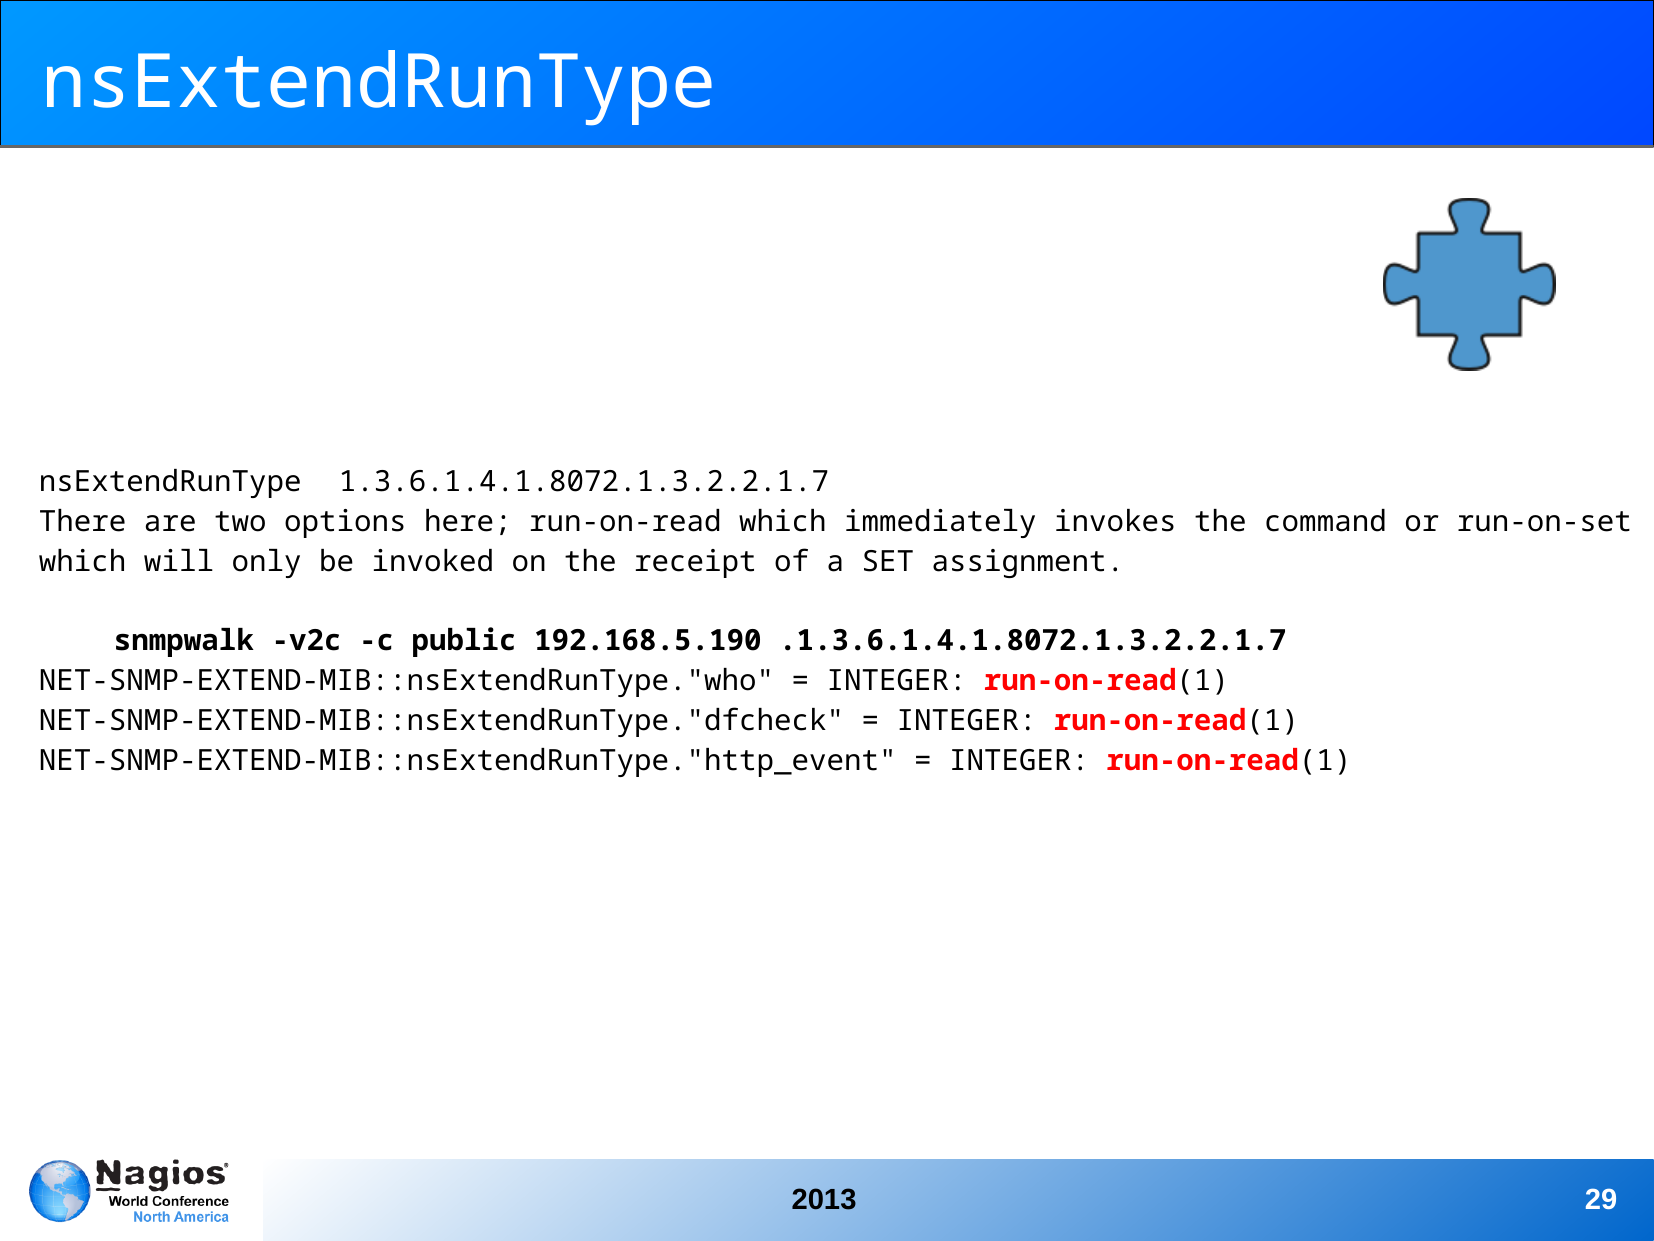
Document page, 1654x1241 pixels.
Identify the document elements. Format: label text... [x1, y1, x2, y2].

subtitle nsExtendRunType 1.3.6.1.4.1.8072.1.3.2.2.1.7 There are two options here; run-on-read which immediately invokes the command or run-on-set which will only be invoked on the receipt of a SET assignment. snmpwalk -v2c -c public 192.168.5.190 .1.3.6.1.4.1.8072.1.3.2.2.1.7 NET-SNMP-EXTEND-MIB::nsExtendRunType."who" = INTEGER: run-on-read(1) NET-SNMP-EXTEND-MIB::nsExtendRunType."dfcheck" = INTEGER: run-on-read(1) NET-SNMP-EXTEND-MIB::nsExtendRunType."http_event" = INTEGER: run-on-read(1) [38, 171, 1654, 1170]
picture [29, 1159, 229, 1235]
picture [1383, 198, 1556, 371]
title nsExtendRunType [41, 29, 1638, 127]
